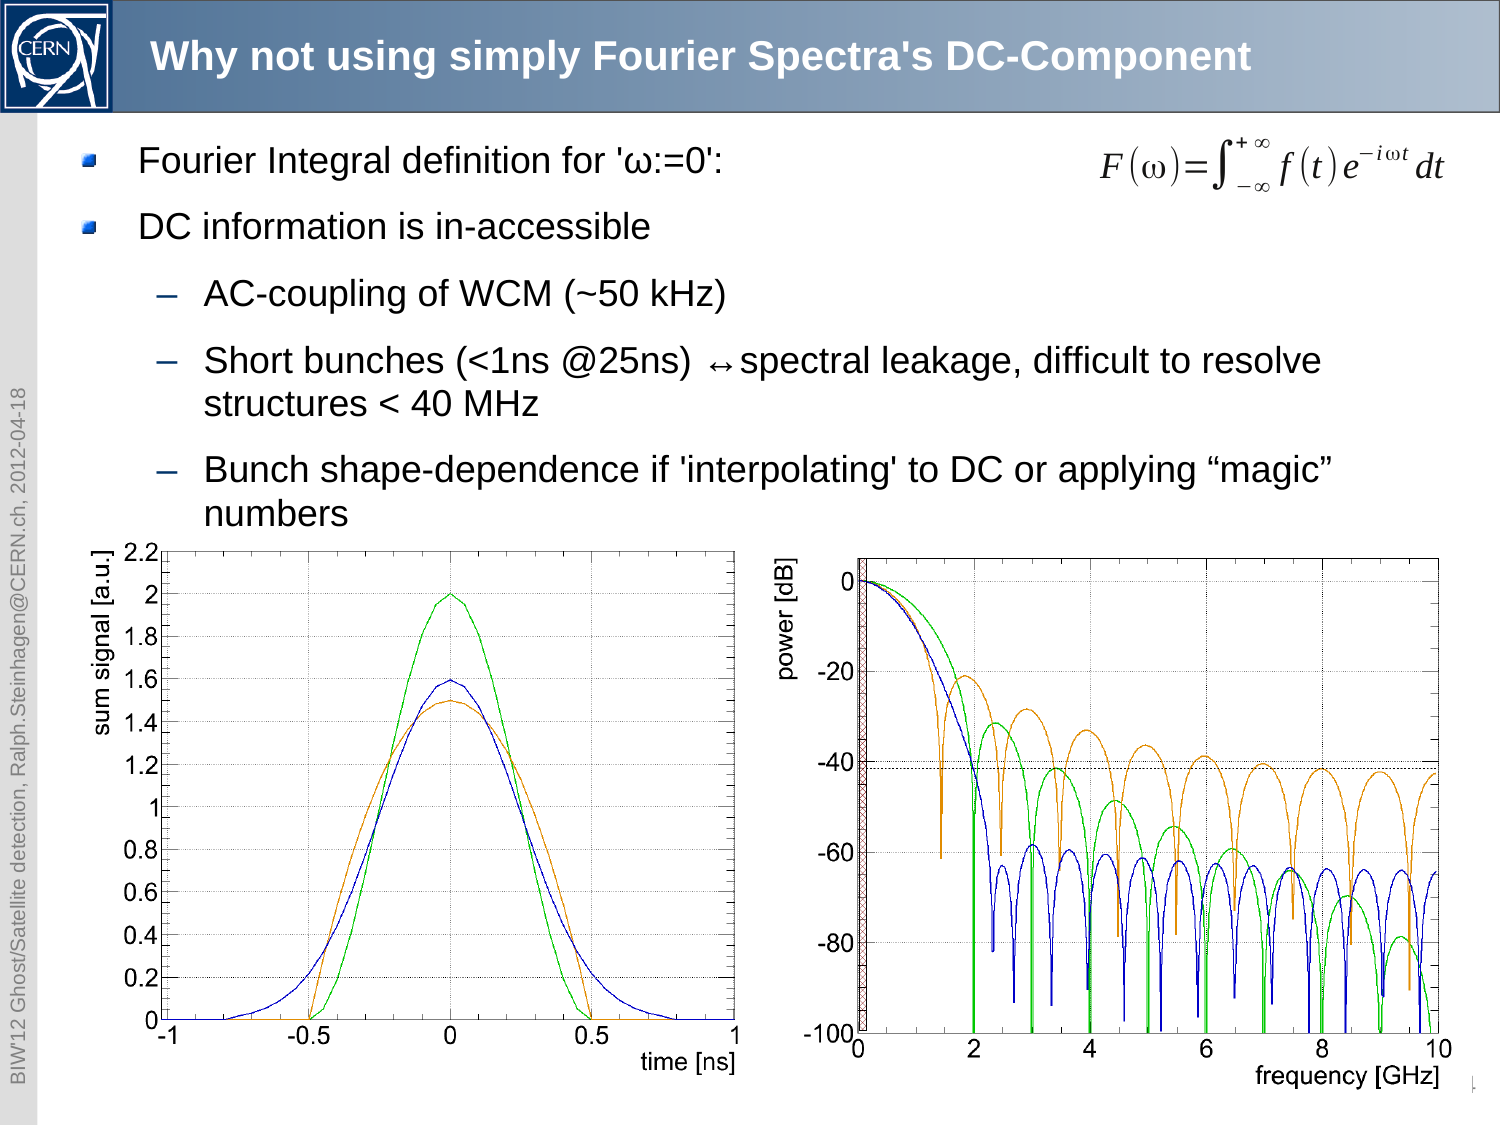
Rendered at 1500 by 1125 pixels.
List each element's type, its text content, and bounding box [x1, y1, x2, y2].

picture [73, 540, 762, 1085]
title Why not using simply Fourier Spectra's DC-Component [150, 0, 1355, 113]
list Fourier Integral definition for 'ω:=0': DC information is in-accessible AC-coupling of WCM (~50 kHz) Short bunches (<1ns @25ns) ↔spectral leakage, difficult to resolve structures < 40 MHz Bunch shape-dependence if 'interpolating' to DC or applying “magic” numbers [81, 137, 1432, 1030]
chart [1089, 134, 1456, 194]
text_box [859, 558, 867, 1031]
picture [0, 0, 113, 113]
picture [768, 548, 1473, 1099]
